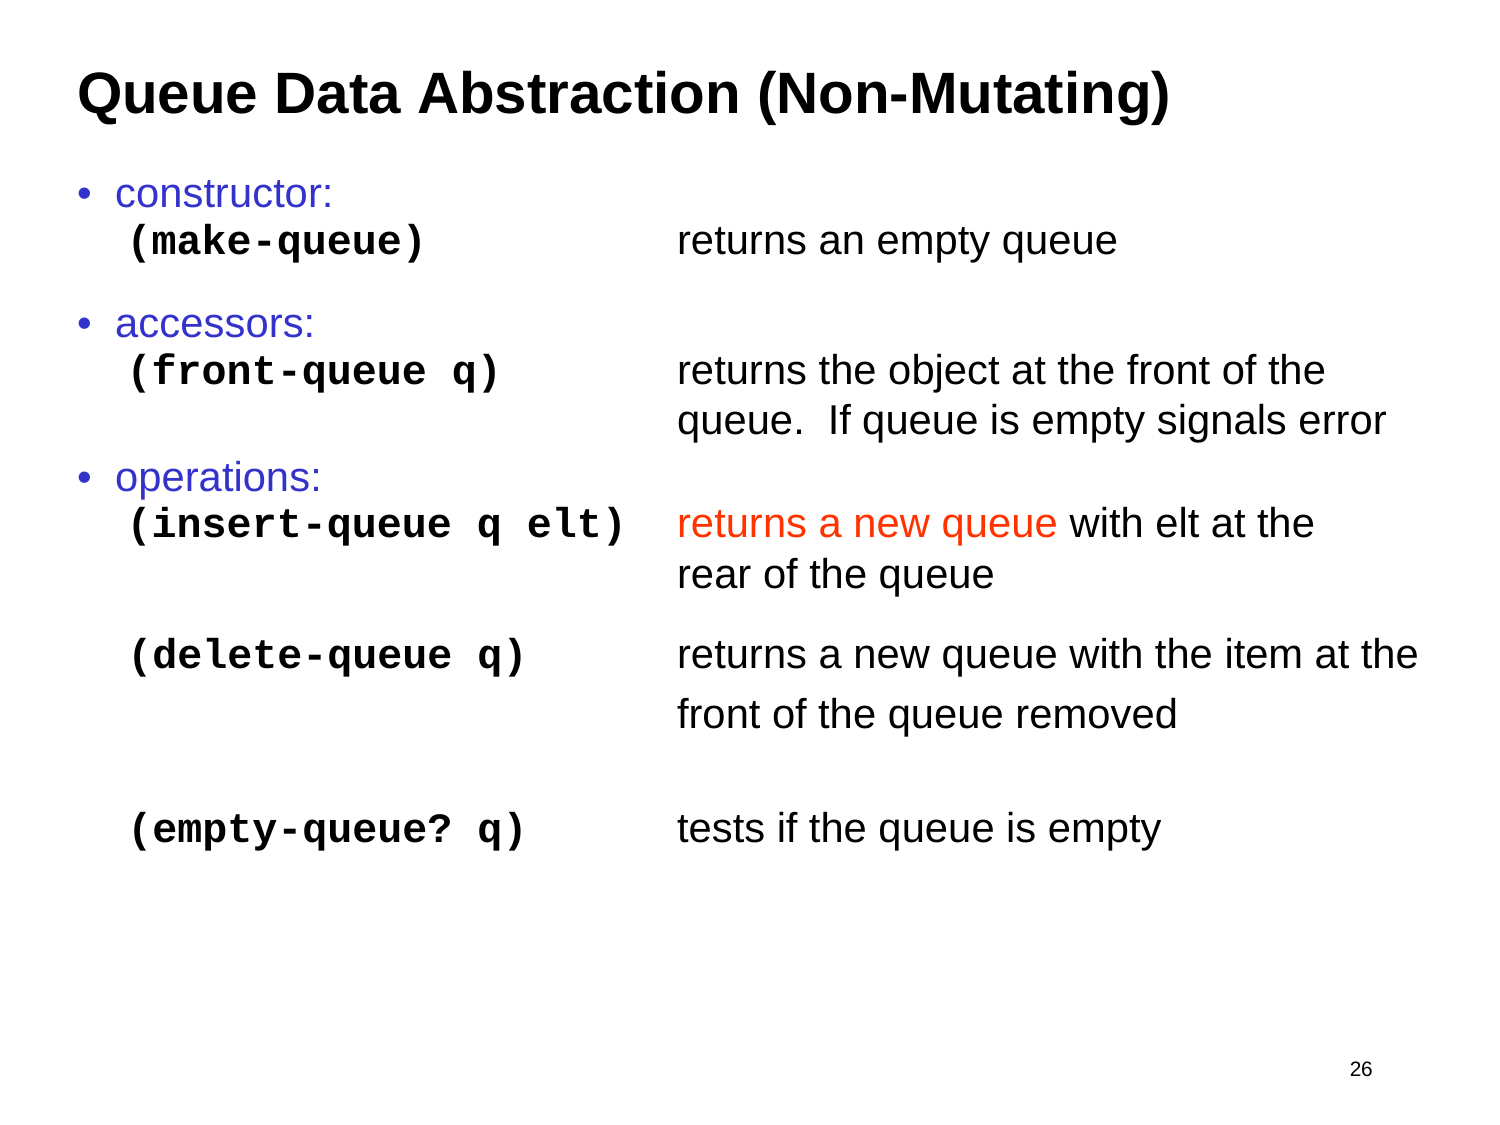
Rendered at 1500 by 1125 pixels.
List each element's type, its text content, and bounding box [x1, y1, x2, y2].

title Queue Data Abstraction (Non-Mutating) [62, 24, 1338, 162]
list constructor: (make-queue) returns an empty queue accessors: (front-queue q) returns the object at the front of the queue. If queue is empty signals error operations: (insert-queue q elt) returns a new queue with elt at the rear of the queue (delete-queue q) returns a new queue with the item at the front of the queue removed (empty-queue? q) tests if the queue is empty [62, 162, 1500, 1000]
